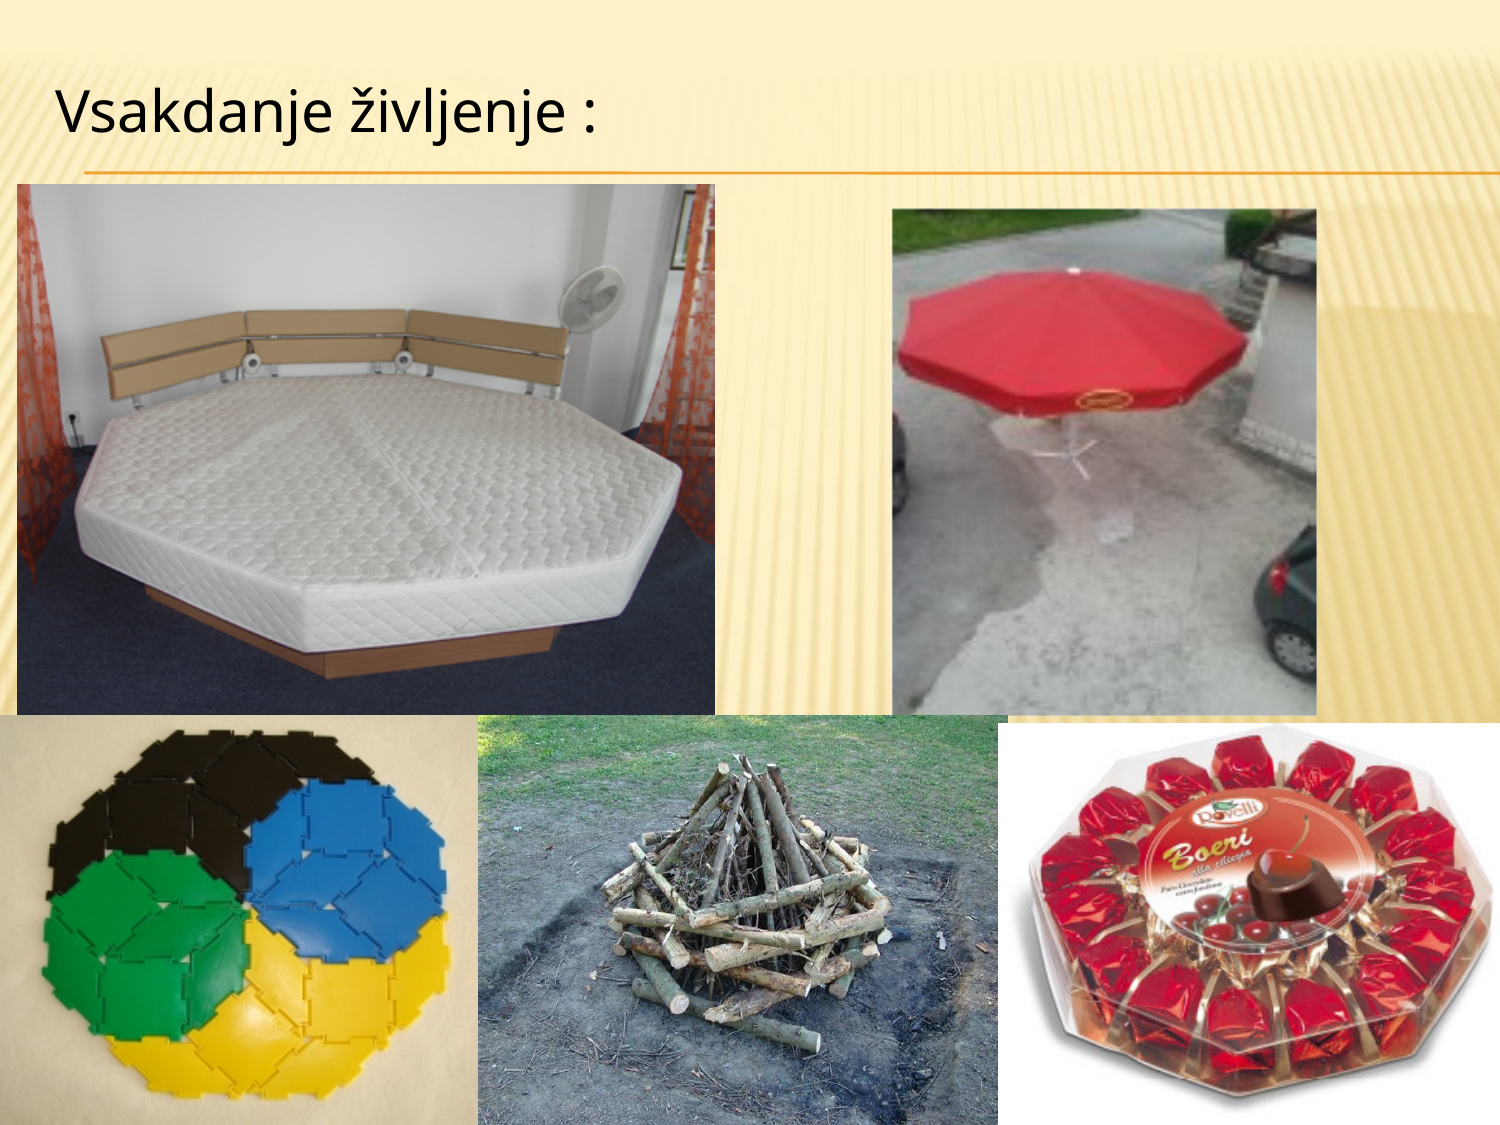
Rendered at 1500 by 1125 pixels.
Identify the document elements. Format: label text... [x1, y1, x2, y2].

picture [0, 0, 1500, 1125]
text_box Vsakdanje življenje : [41, 66, 1436, 152]
